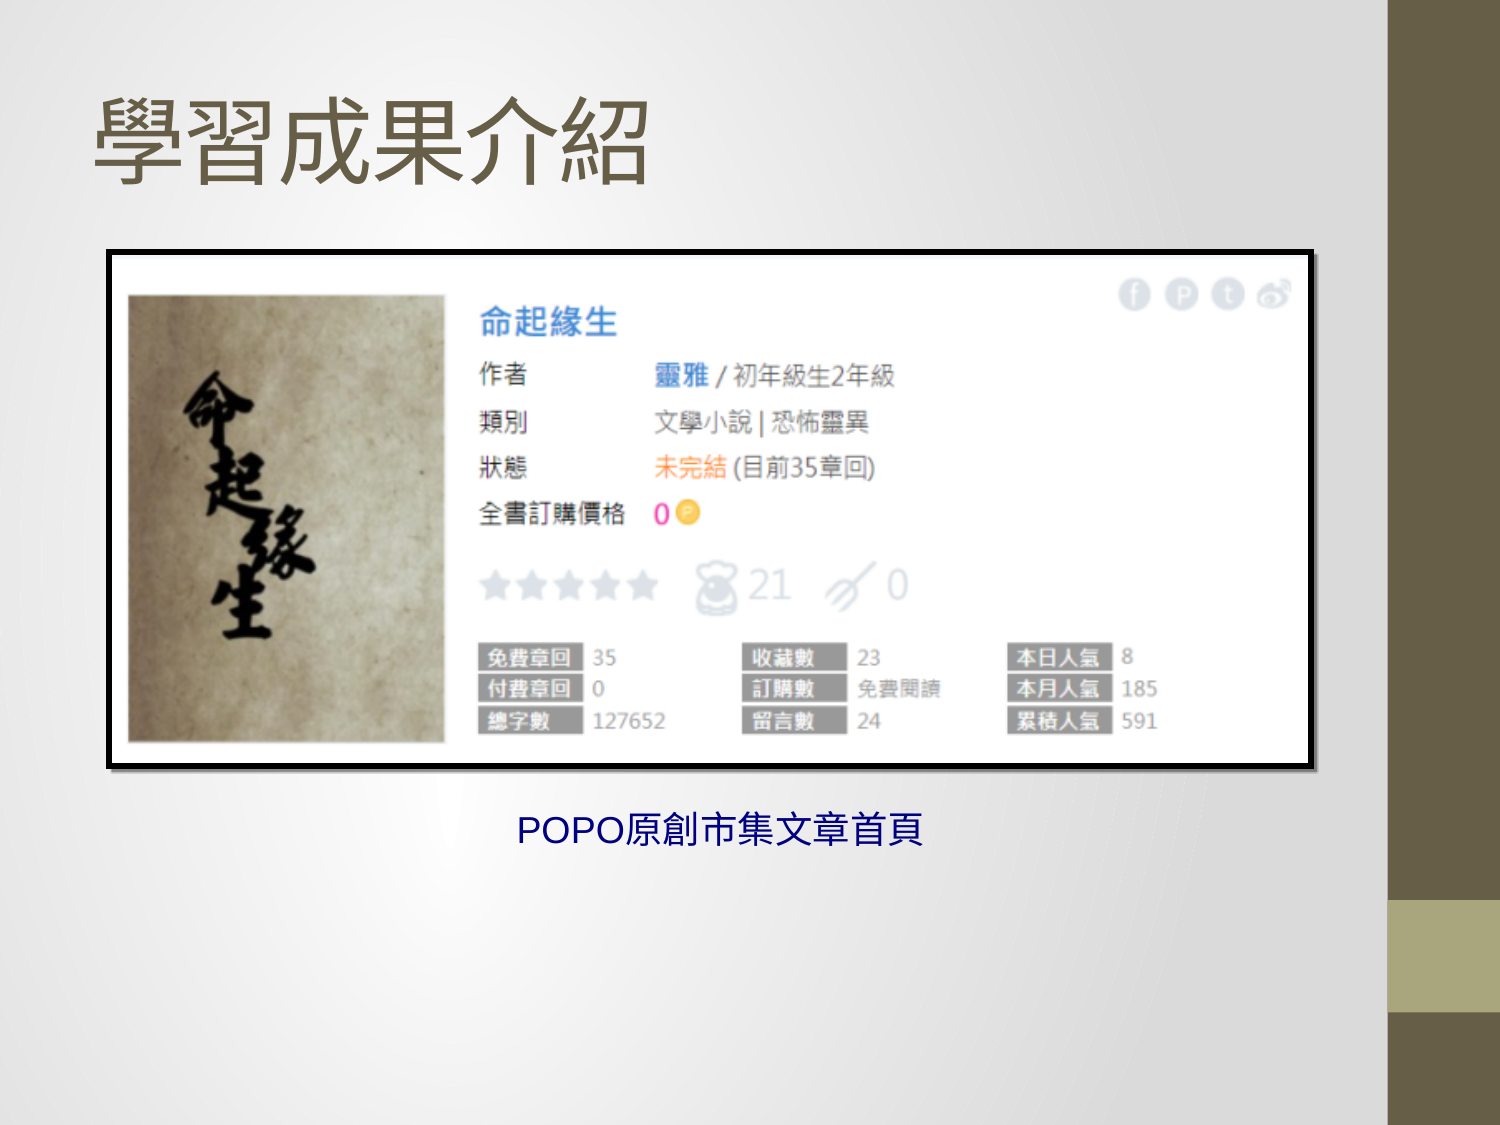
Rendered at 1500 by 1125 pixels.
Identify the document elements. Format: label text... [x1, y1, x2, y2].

title 學習成果介紹 [75, 45, 1325, 233]
picture [112, 255, 1308, 764]
text_box POPO原創市集文章首頁 [501, 798, 963, 868]
